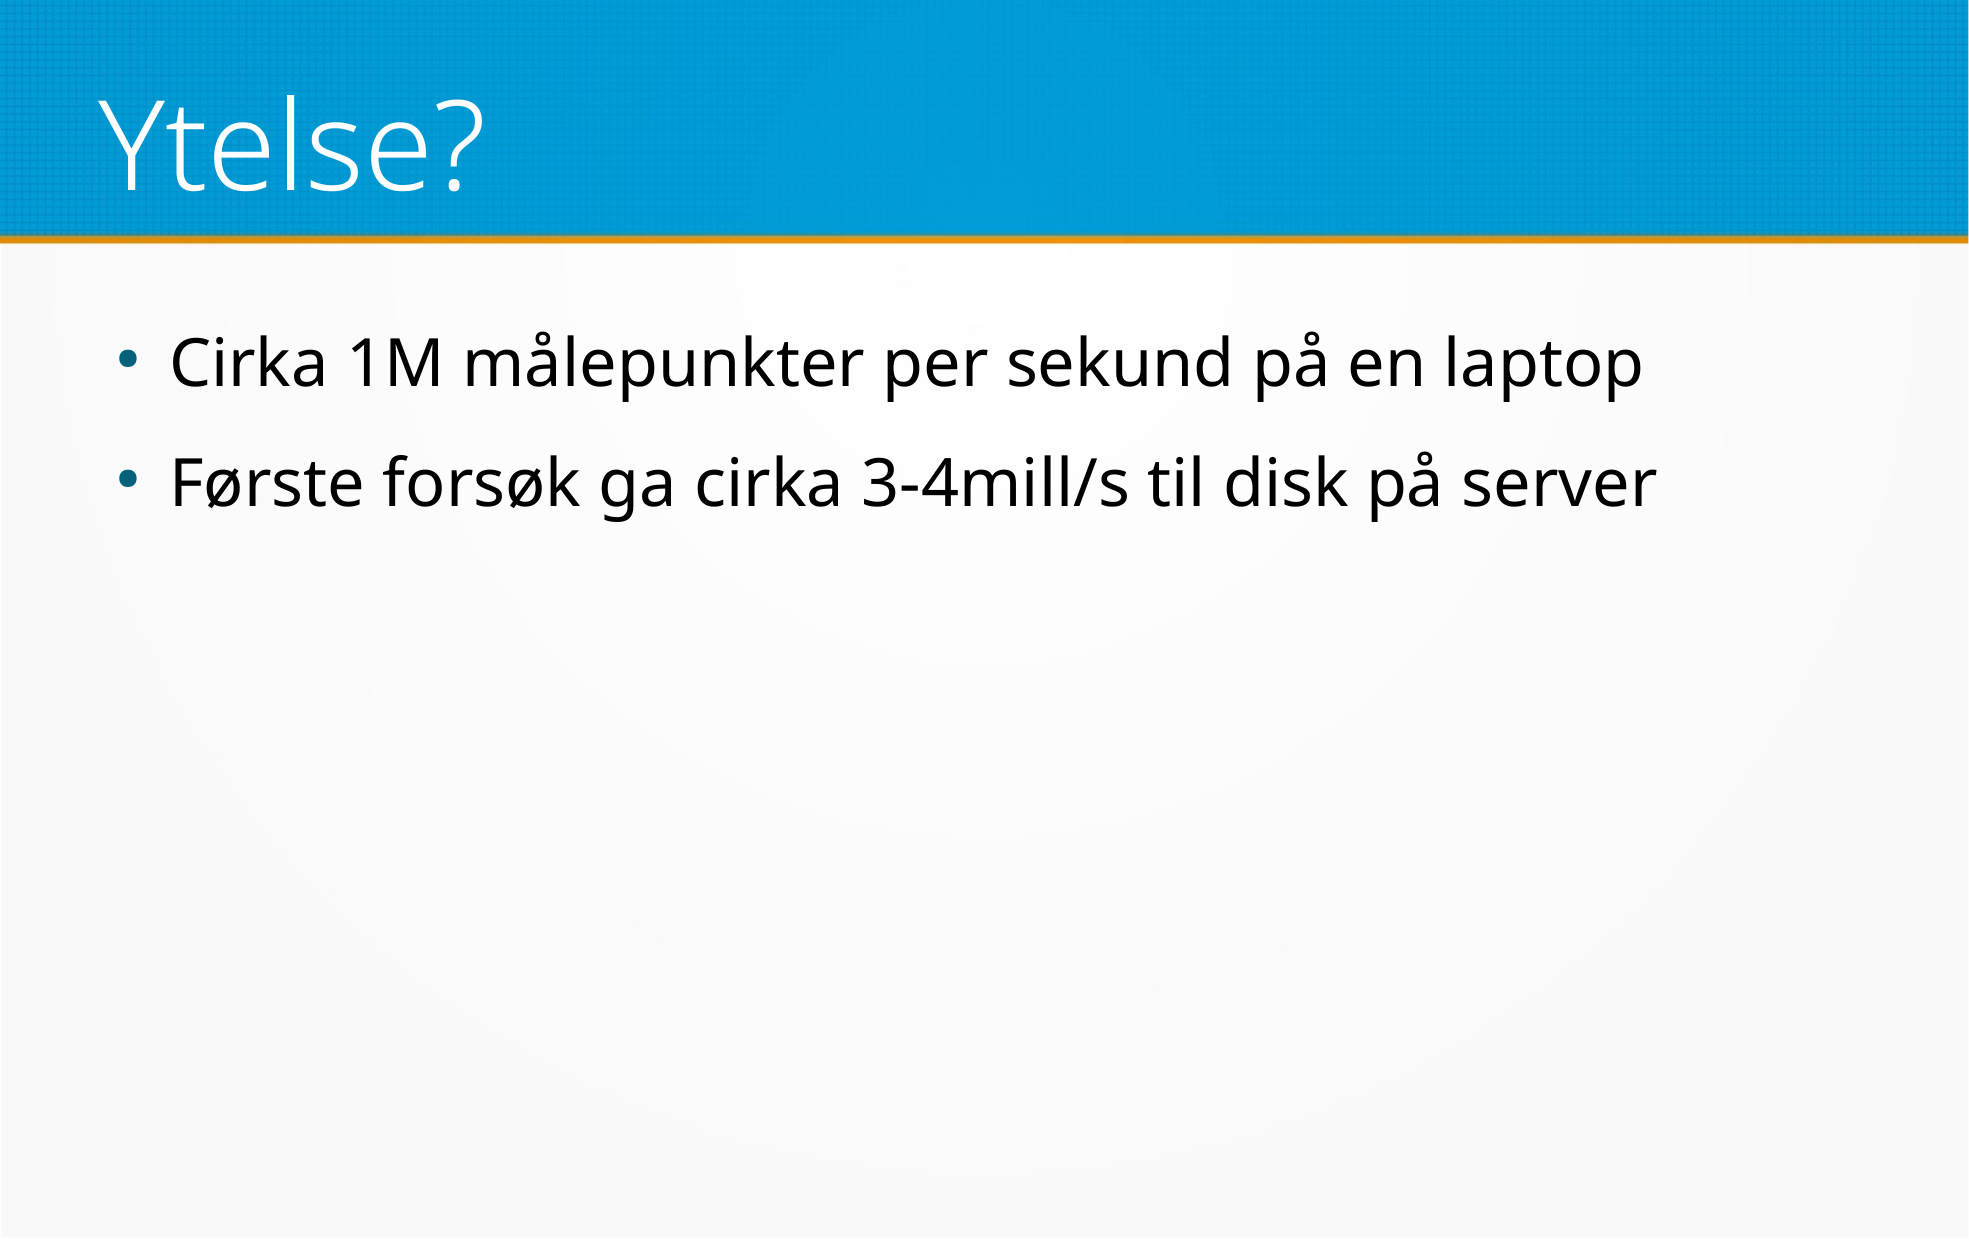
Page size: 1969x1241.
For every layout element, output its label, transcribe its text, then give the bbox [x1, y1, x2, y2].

title Ytelse? [98, 19, 1870, 227]
list Cirka 1M målepunkter per sekund på en laptop Første forsøk ga cirka 3-4mill/s til disk på server [98, 315, 1861, 1081]
picture [0, 233, 1969, 1241]
